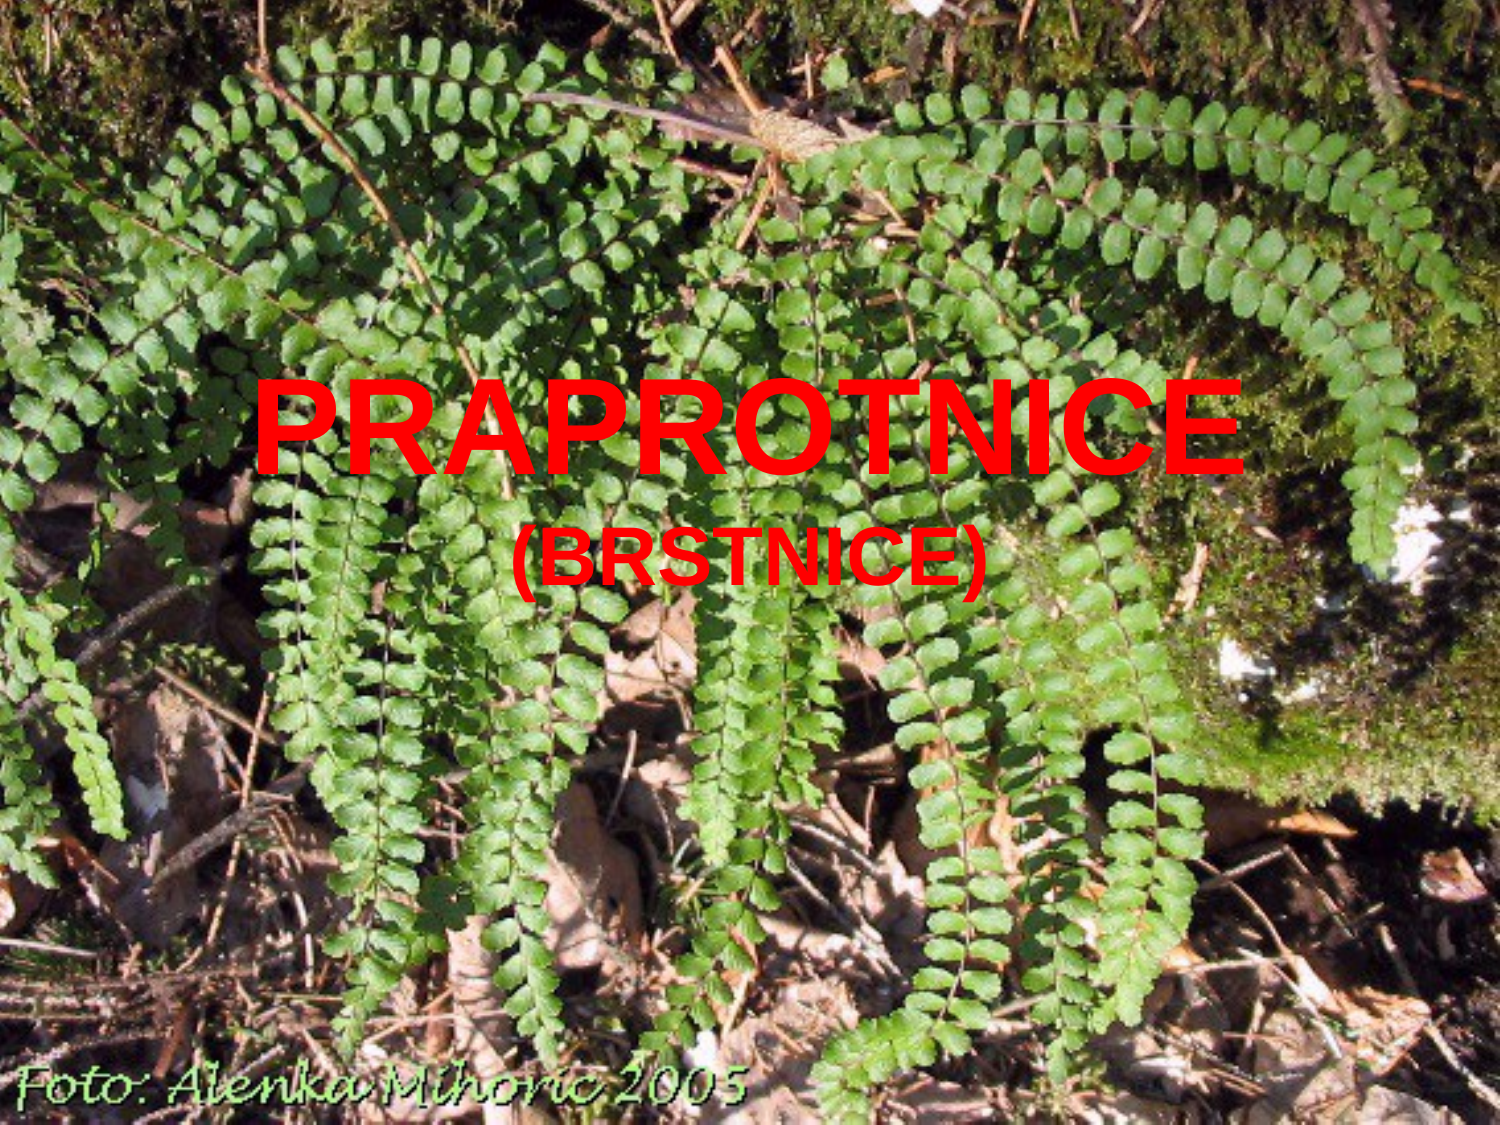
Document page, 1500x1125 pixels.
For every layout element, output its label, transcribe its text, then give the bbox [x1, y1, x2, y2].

title PRAPROTNICE (BRSTNICE) [112, 349, 1388, 591]
picture [0, 0, 1500, 1125]
